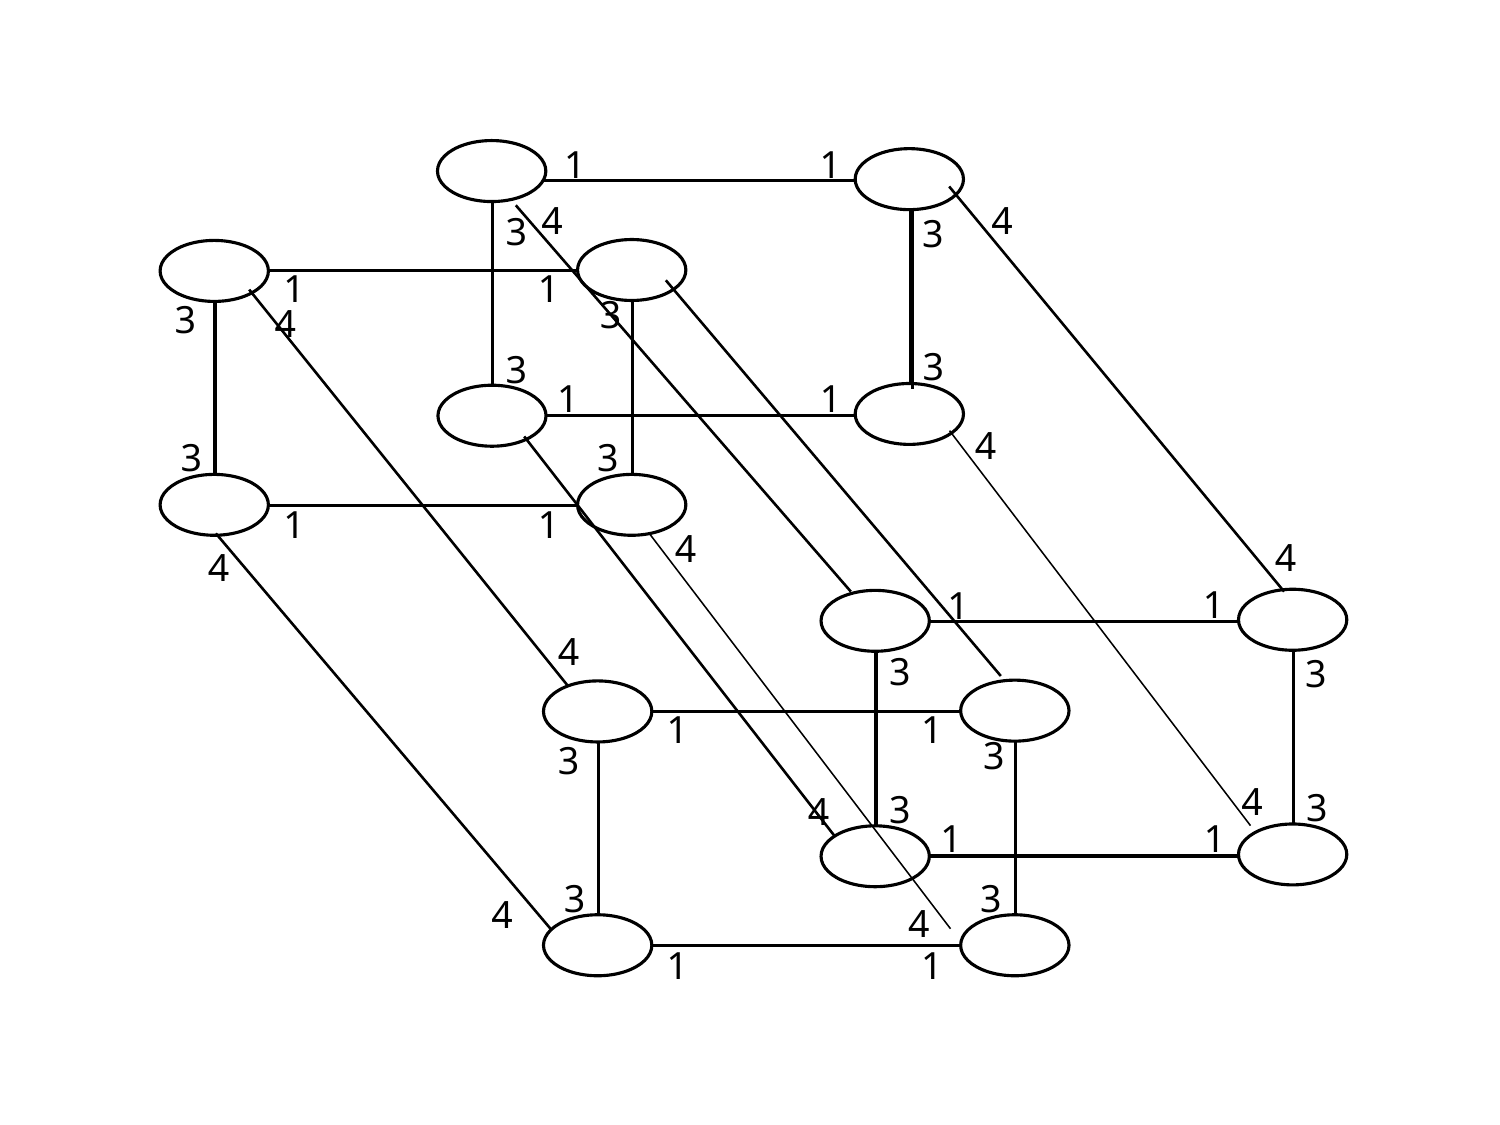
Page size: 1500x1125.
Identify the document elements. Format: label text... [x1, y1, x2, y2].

text_box 3 [874, 831, 881, 840]
text_box 3 [490, 199, 543, 261]
text_box 3 [1291, 775, 1343, 837]
text_box [1241, 824, 1347, 885]
text_box [437, 140, 546, 202]
text_box [543, 914, 651, 976]
text_box [577, 239, 686, 301]
text_box [577, 474, 686, 536]
text_box 1 [268, 257, 320, 319]
text_box 1 [804, 132, 856, 194]
text_box [1240, 589, 1347, 651]
text_box 3 [874, 640, 926, 702]
text_box 1 [906, 934, 958, 995]
text_box [543, 680, 651, 742]
text_box 3 [965, 867, 1017, 928]
text_box 4 [976, 189, 1028, 250]
text_box [160, 474, 268, 535]
text_box [821, 590, 930, 652]
text_box 4 [193, 535, 245, 597]
text_box 3 [549, 867, 601, 928]
text_box 4 [1259, 526, 1312, 588]
text_box [821, 825, 911, 887]
text_box [160, 240, 268, 302]
text_box 3 [1290, 642, 1342, 703]
text_box 3 [874, 778, 926, 840]
text_box 1 [932, 574, 984, 635]
text_box 3 [543, 728, 595, 790]
text_box 1 [1188, 573, 1240, 634]
text_box [885, 840, 926, 878]
text_box [960, 914, 1070, 976]
text_box 1 [542, 366, 594, 428]
text_box 4 [526, 189, 578, 250]
text_box 4 [259, 292, 312, 353]
text_box [857, 383, 964, 445]
text_box 1 [564, 257, 575, 270]
text_box 3 [968, 724, 1020, 785]
text_box 3 [907, 201, 959, 263]
text_box 4 [793, 779, 845, 841]
text_box 1 [651, 698, 704, 759]
text_box 3 [159, 288, 212, 349]
text_box 1 [549, 133, 601, 194]
text_box 4 [959, 414, 1012, 475]
text_box 3 [490, 338, 543, 399]
text_box 3 [907, 335, 959, 396]
text_box 4 [893, 892, 945, 953]
text_box 1 [932, 598, 963, 635]
text_box [578, 510, 590, 525]
text_box 3 [605, 304, 614, 312]
text_box 1 [522, 493, 575, 555]
text_box 3 [582, 426, 634, 488]
text_box [960, 680, 1070, 741]
text_box 1 [805, 366, 857, 428]
text_box 4 [543, 620, 595, 681]
text_box [437, 385, 542, 447]
text_box 4 [1226, 770, 1278, 831]
text_box 1 [1188, 807, 1241, 868]
text_box 1 [906, 698, 958, 759]
text_box 1 [651, 933, 704, 995]
text_box 1 [925, 807, 977, 868]
text_box 1 [268, 493, 320, 554]
text_box 1 [522, 257, 575, 319]
text_box 3 [584, 288, 633, 344]
text_box 3 [586, 283, 637, 341]
text_box 4 [659, 517, 712, 578]
text_box 4 [476, 882, 528, 944]
text_box [856, 148, 964, 210]
text_box 3 [165, 426, 218, 488]
